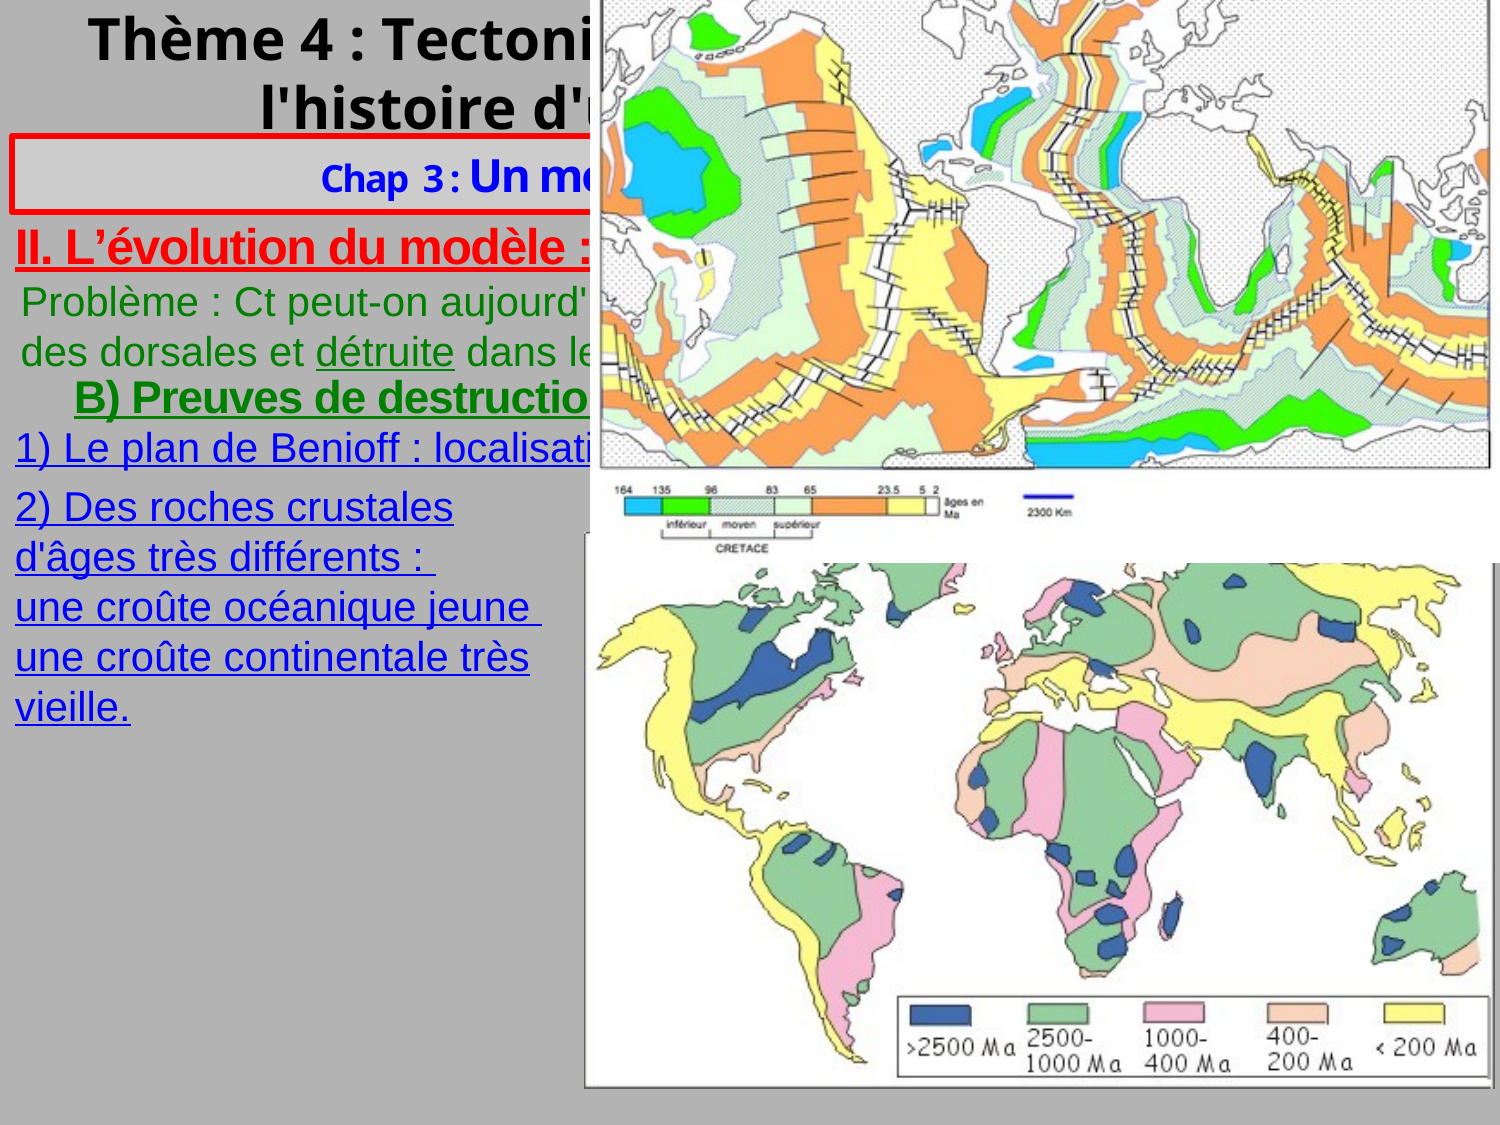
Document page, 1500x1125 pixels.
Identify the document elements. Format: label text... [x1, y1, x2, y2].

text_box Chap 3 : Un modèle validé. [11, 135, 590, 206]
picture [584, 0, 1500, 1089]
text_box Thème 4 : Tectonique des plaques, l'histoire d'un modèle. [0, 0, 590, 150]
text_box 1) Le plan de Benioff : localisation des foyers sismiques (+ fosse). [0, 413, 590, 479]
text_box B) Preuves de destruction de LO dans les zones de subduction. [59, 360, 590, 413]
text_box 2) Des roches crustales d'âges très différents : une croûte océanique jeune une croûte continentale très vieille. [0, 472, 562, 738]
text_box Problème : Ct peut-on aujourd'hui prouver que la LO est produite au niveau des dorsales et détruite dans les zones de subduction ? [5, 267, 590, 383]
text_box II. L’évolution du modèle : renouvellement de la LO. [0, 206, 590, 282]
